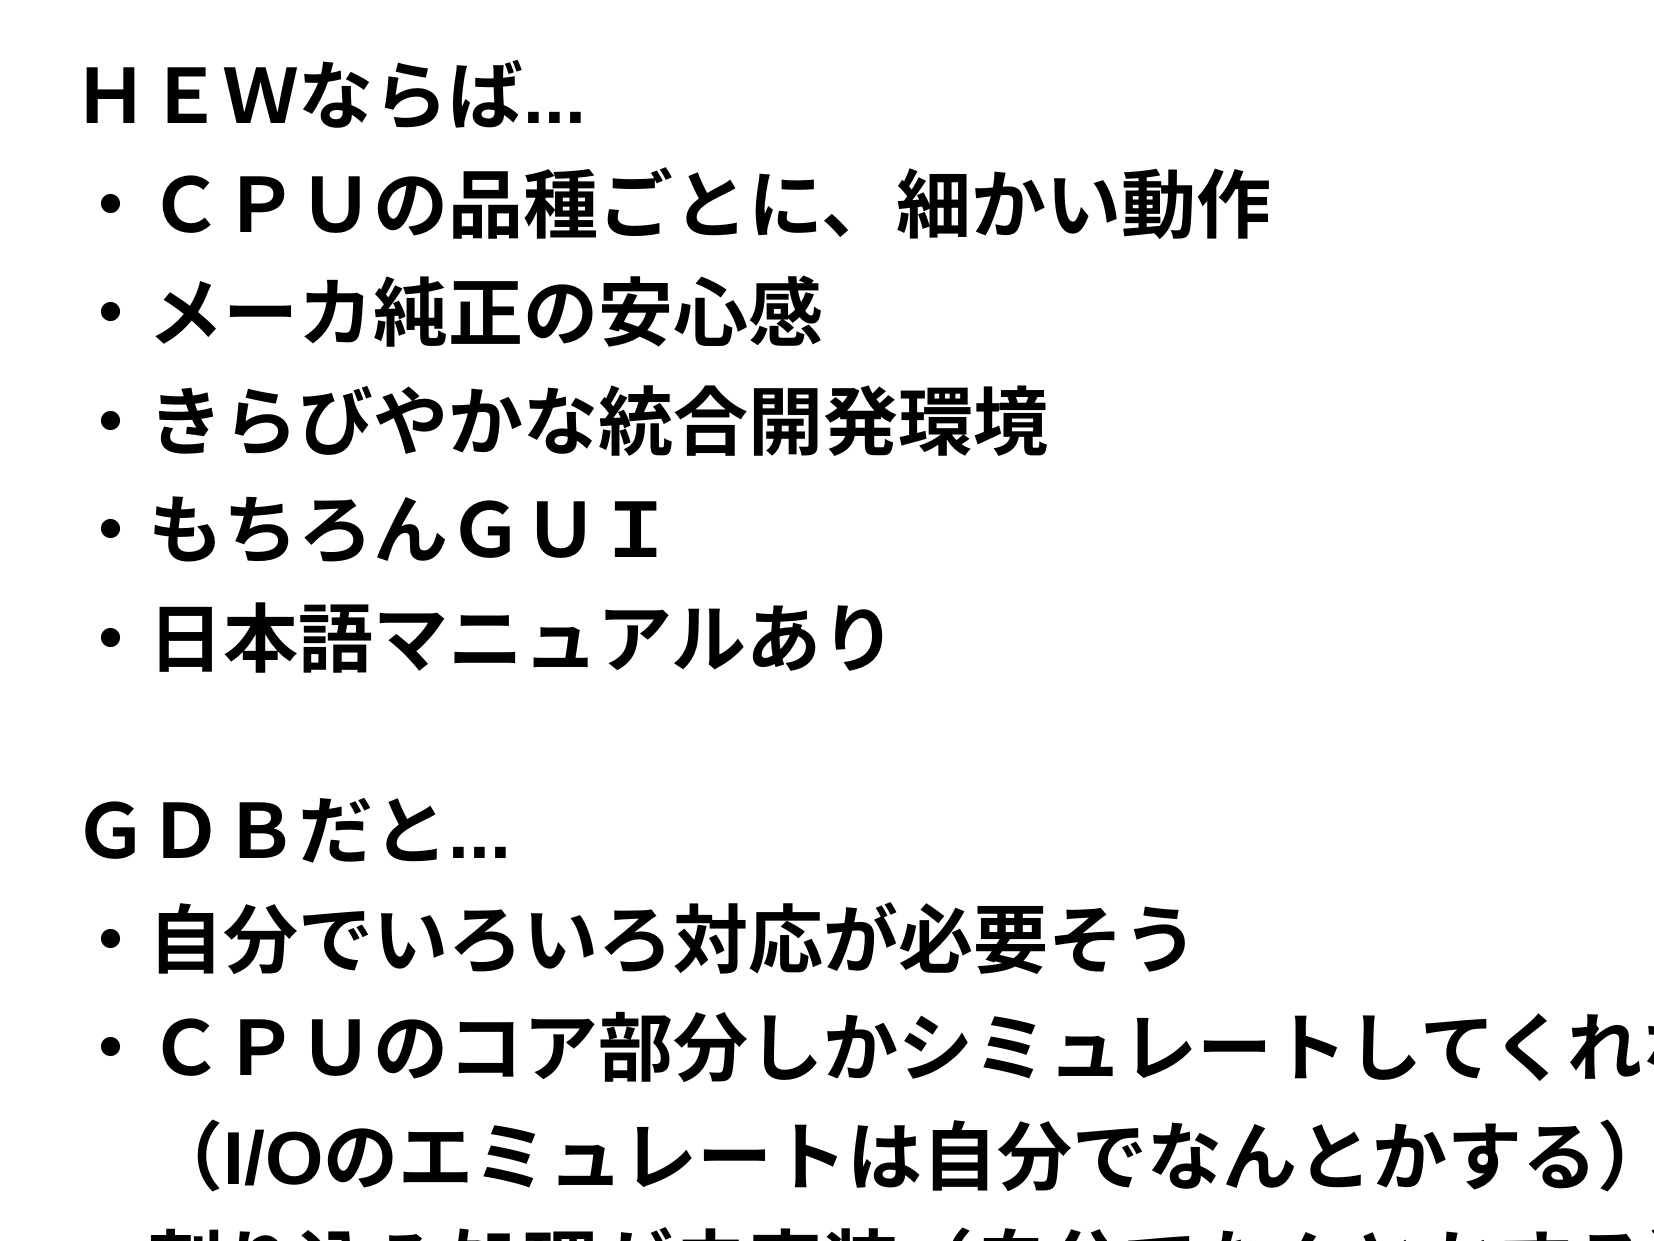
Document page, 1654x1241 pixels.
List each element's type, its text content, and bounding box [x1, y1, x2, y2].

text_box ＨＥＷならば... ・ＣＰＵの品種ごとに、細かい動作 ・メーカ純正の安心感 ・きらびやかな統合開発環境 ・もちろんＧＵＩ ・日本語マニュアルあり ＧＤＢだと... ・自分でいろいろ対応が必要そう ・ＣＰＵのコア部分しかシミュレートしてくれない （I/Oのエミュレートは自分でなんとかする） ・割り込み処理が未実装（自分でなんとかする） ・バグがあるかも（自分でなんとかする） ・マニュアルなんか当然無い（なんとかする） [59, 29, 1565, 1122]
